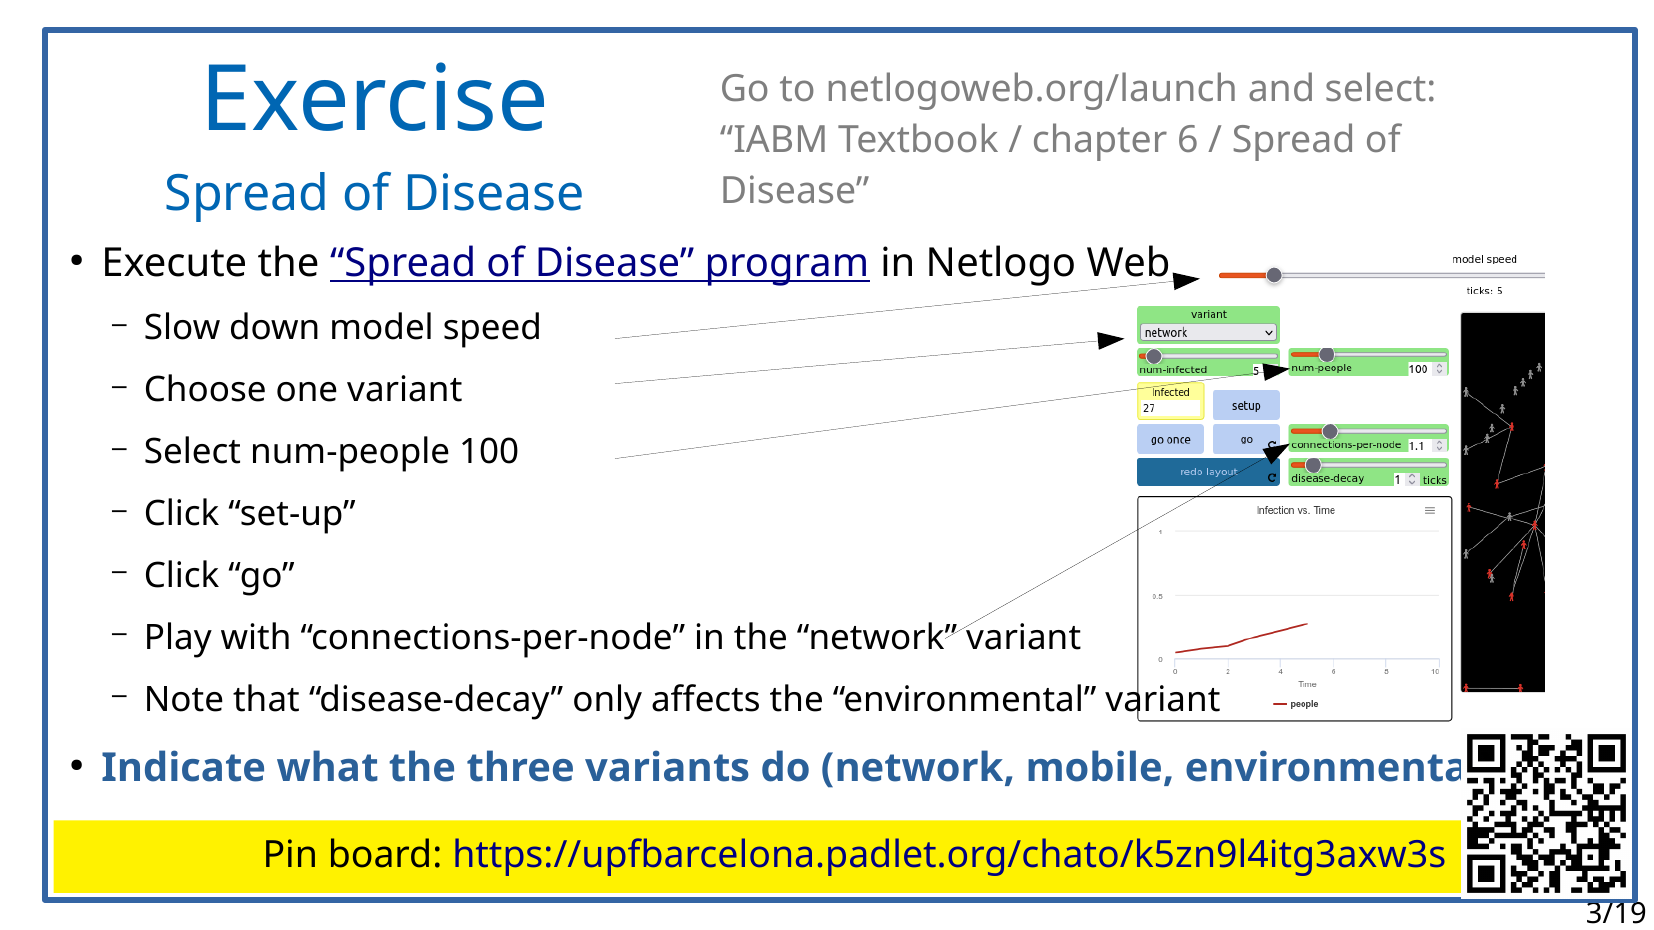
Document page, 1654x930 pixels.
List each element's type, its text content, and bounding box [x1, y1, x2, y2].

text_box Pin board: https://upfbarcelona.padlet.org/chato/k5zn9l4itg3axw3s [53, 820, 1461, 893]
title Exercise Spread of Disease [45, 29, 706, 229]
list Execute the “Spread of Disease” program in Netlogo Web Slow down model speed Choose one variant Select num-people 100 Click “set-up” Click “go” Play with “connections-per-node” in the “network” variant Note that “disease-decay” only affects the “environmental” variant Indicate what the three variants do (network, mobile, environmental) [58, 233, 1547, 799]
picture [1461, 728, 1632, 899]
text_box Go to netlogoweb.org/launch and select: “IABM Textbook / chapter 6 / Spread of Disease” [705, 54, 1576, 234]
